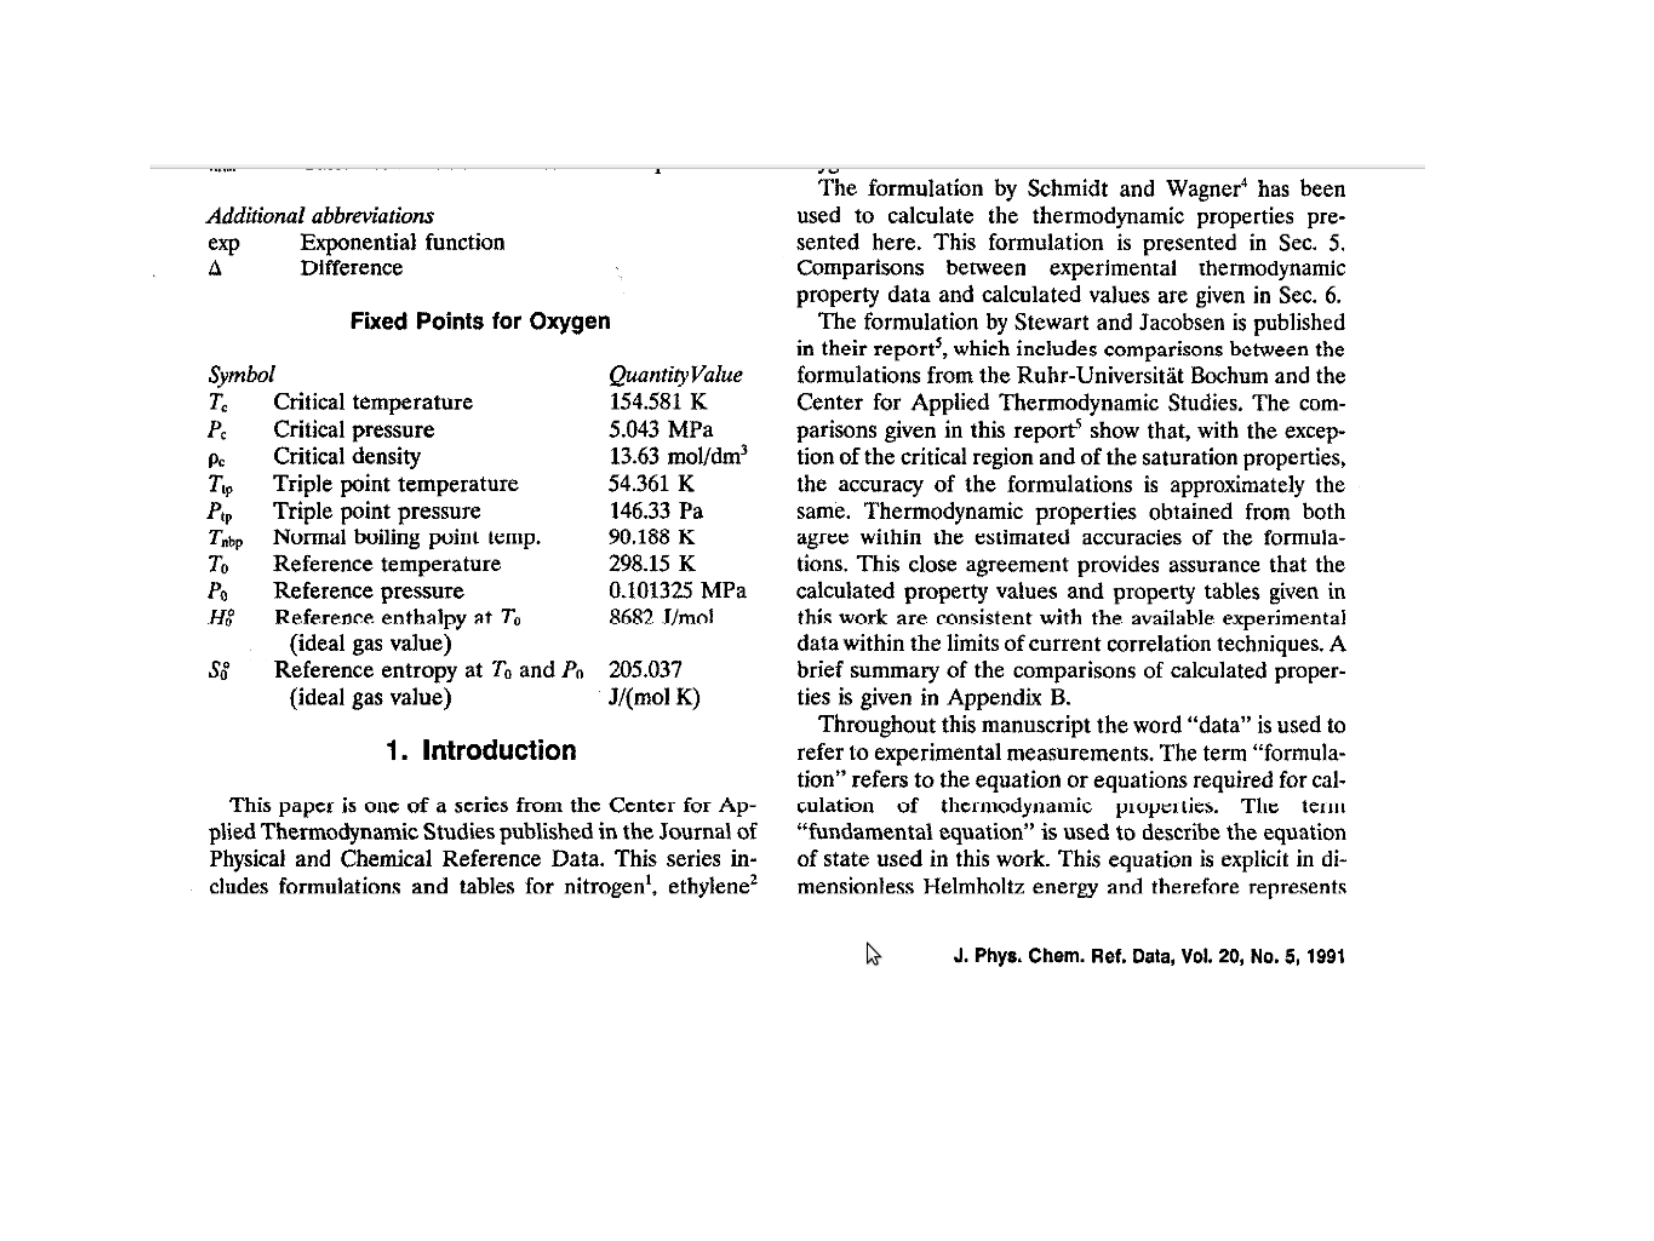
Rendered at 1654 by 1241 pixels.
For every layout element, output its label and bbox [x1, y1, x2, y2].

picture [150, 163, 1426, 1013]
